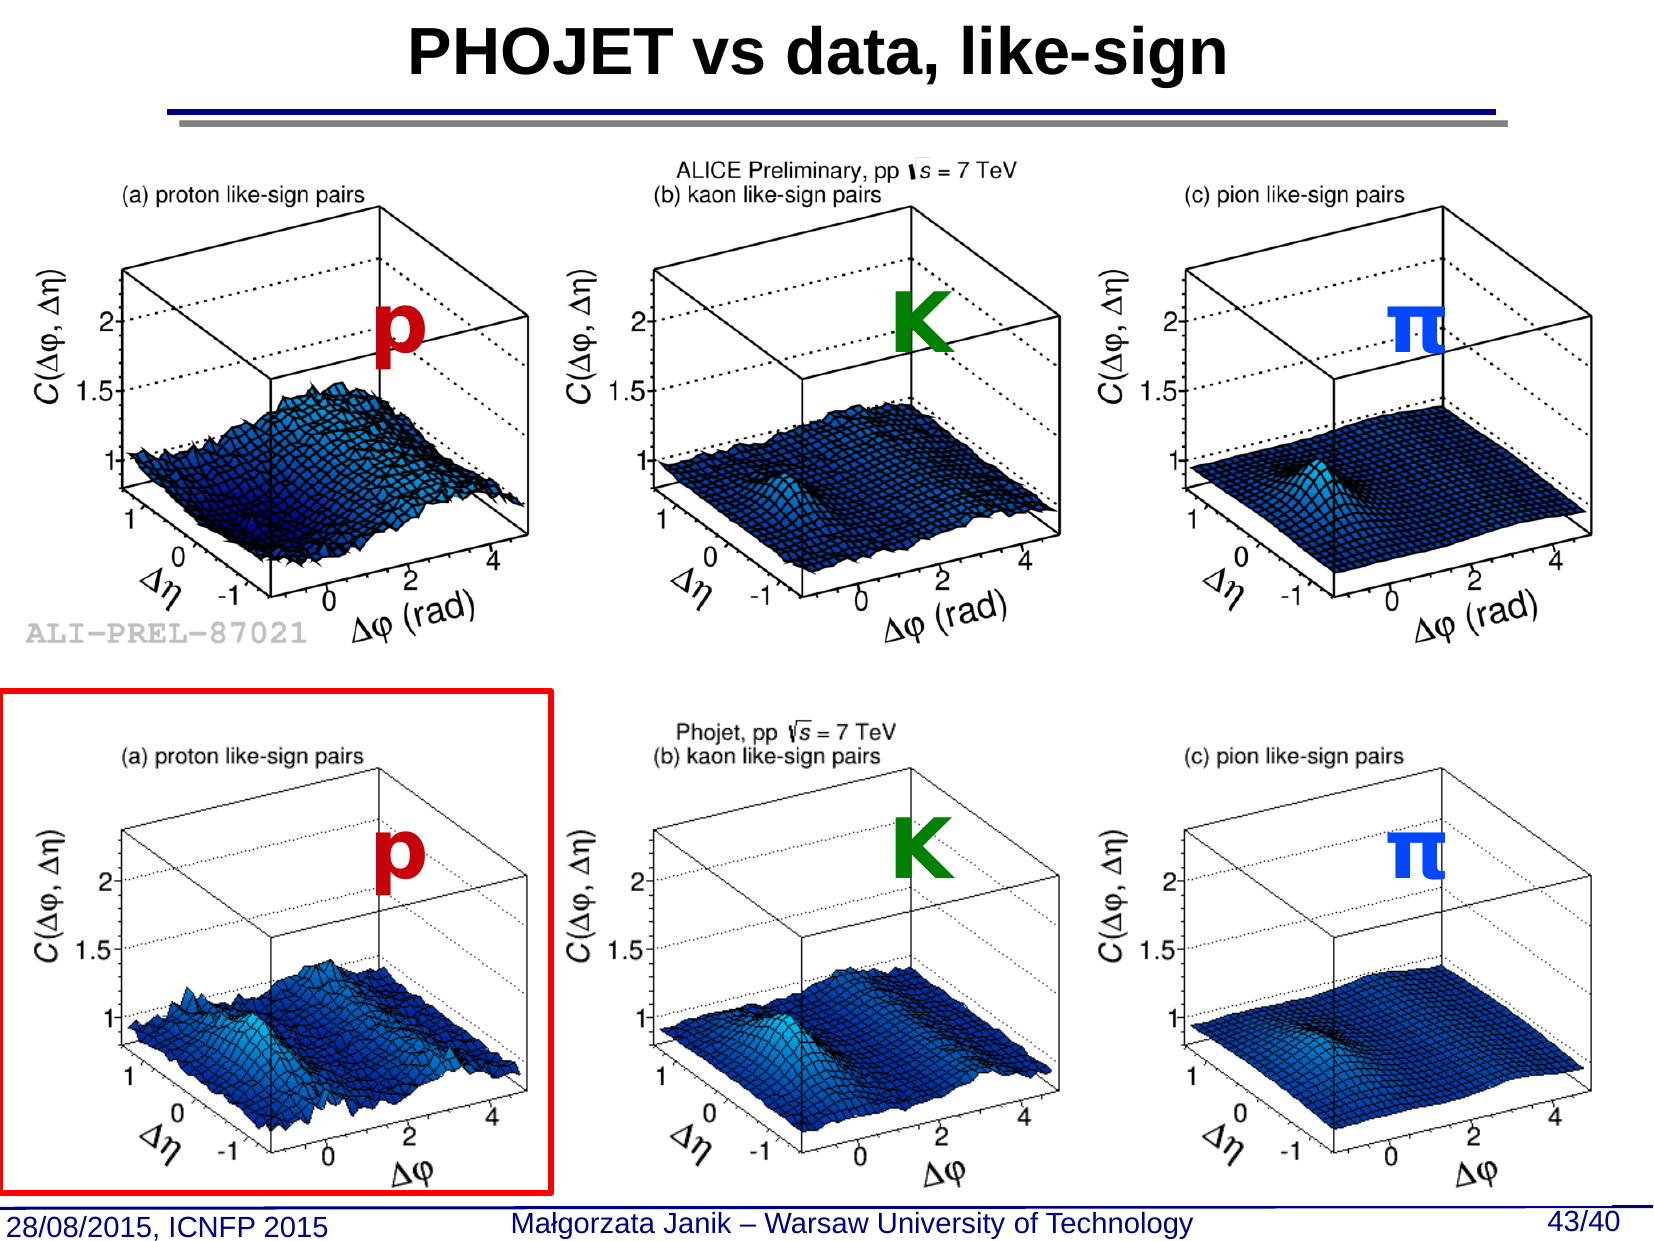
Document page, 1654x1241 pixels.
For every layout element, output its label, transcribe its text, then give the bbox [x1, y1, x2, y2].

text_box K [874, 793, 983, 907]
picture [17, 715, 548, 1190]
title PHOJET vs data, like-sign [75, 0, 1563, 127]
text_box p [354, 268, 463, 381]
picture [17, 153, 1612, 651]
picture [17, 715, 1612, 1206]
text_box p [354, 793, 463, 907]
text_box π [1369, 793, 1479, 907]
text_box π [1369, 268, 1479, 381]
text_box K [874, 268, 983, 381]
